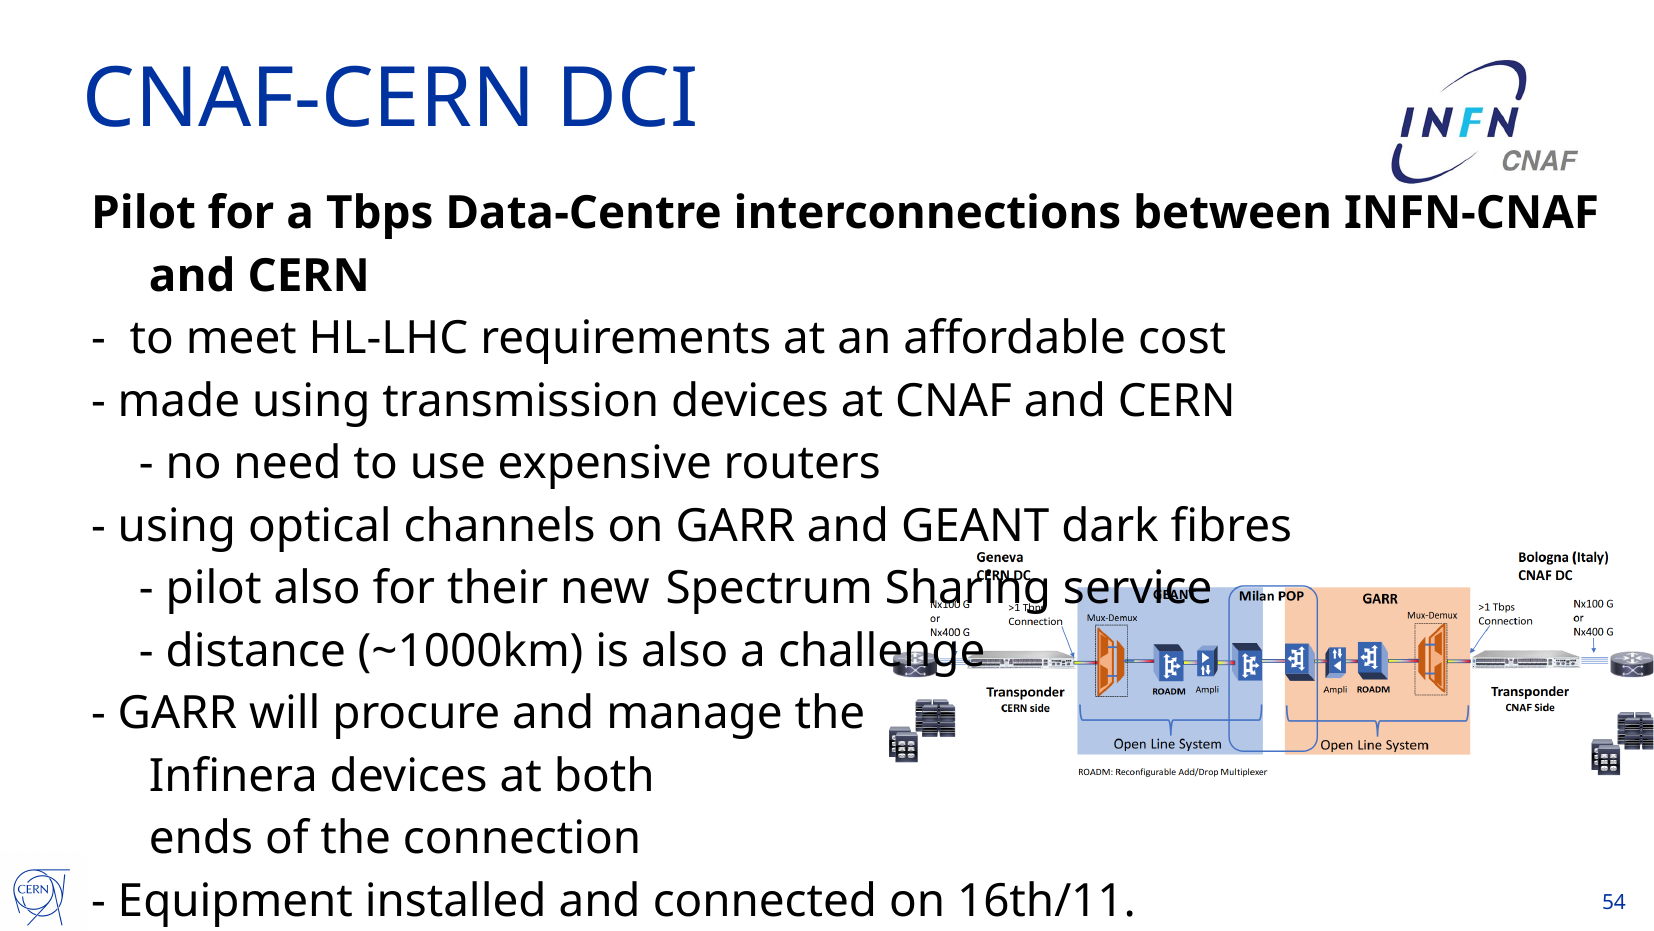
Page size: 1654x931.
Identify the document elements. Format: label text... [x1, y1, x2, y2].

title CNAF-CERN DCI [82, 37, 1571, 142]
picture [0, 850, 127, 931]
text_box Pilot for a Tbps Data-Centre interconnections between INFN-CNAF and CERN - to meet HL-LHC requirements at an affordable cost - made using transmission devices at CNAF and CERN - no need to use expensive routers - using optical channels on GARR and GEANT dark fibres - pilot also for their new Spectrum Sharing service - distance (~1000km) is also a challenge - GARR will procure and manage the Infinera devices at both ends of the connection - Equipment installed and connected on 16th/11. -Reached 400Gbps on single wavelength Geneva-Bologna [76, 172, 1654, 878]
picture [1371, 49, 1597, 193]
